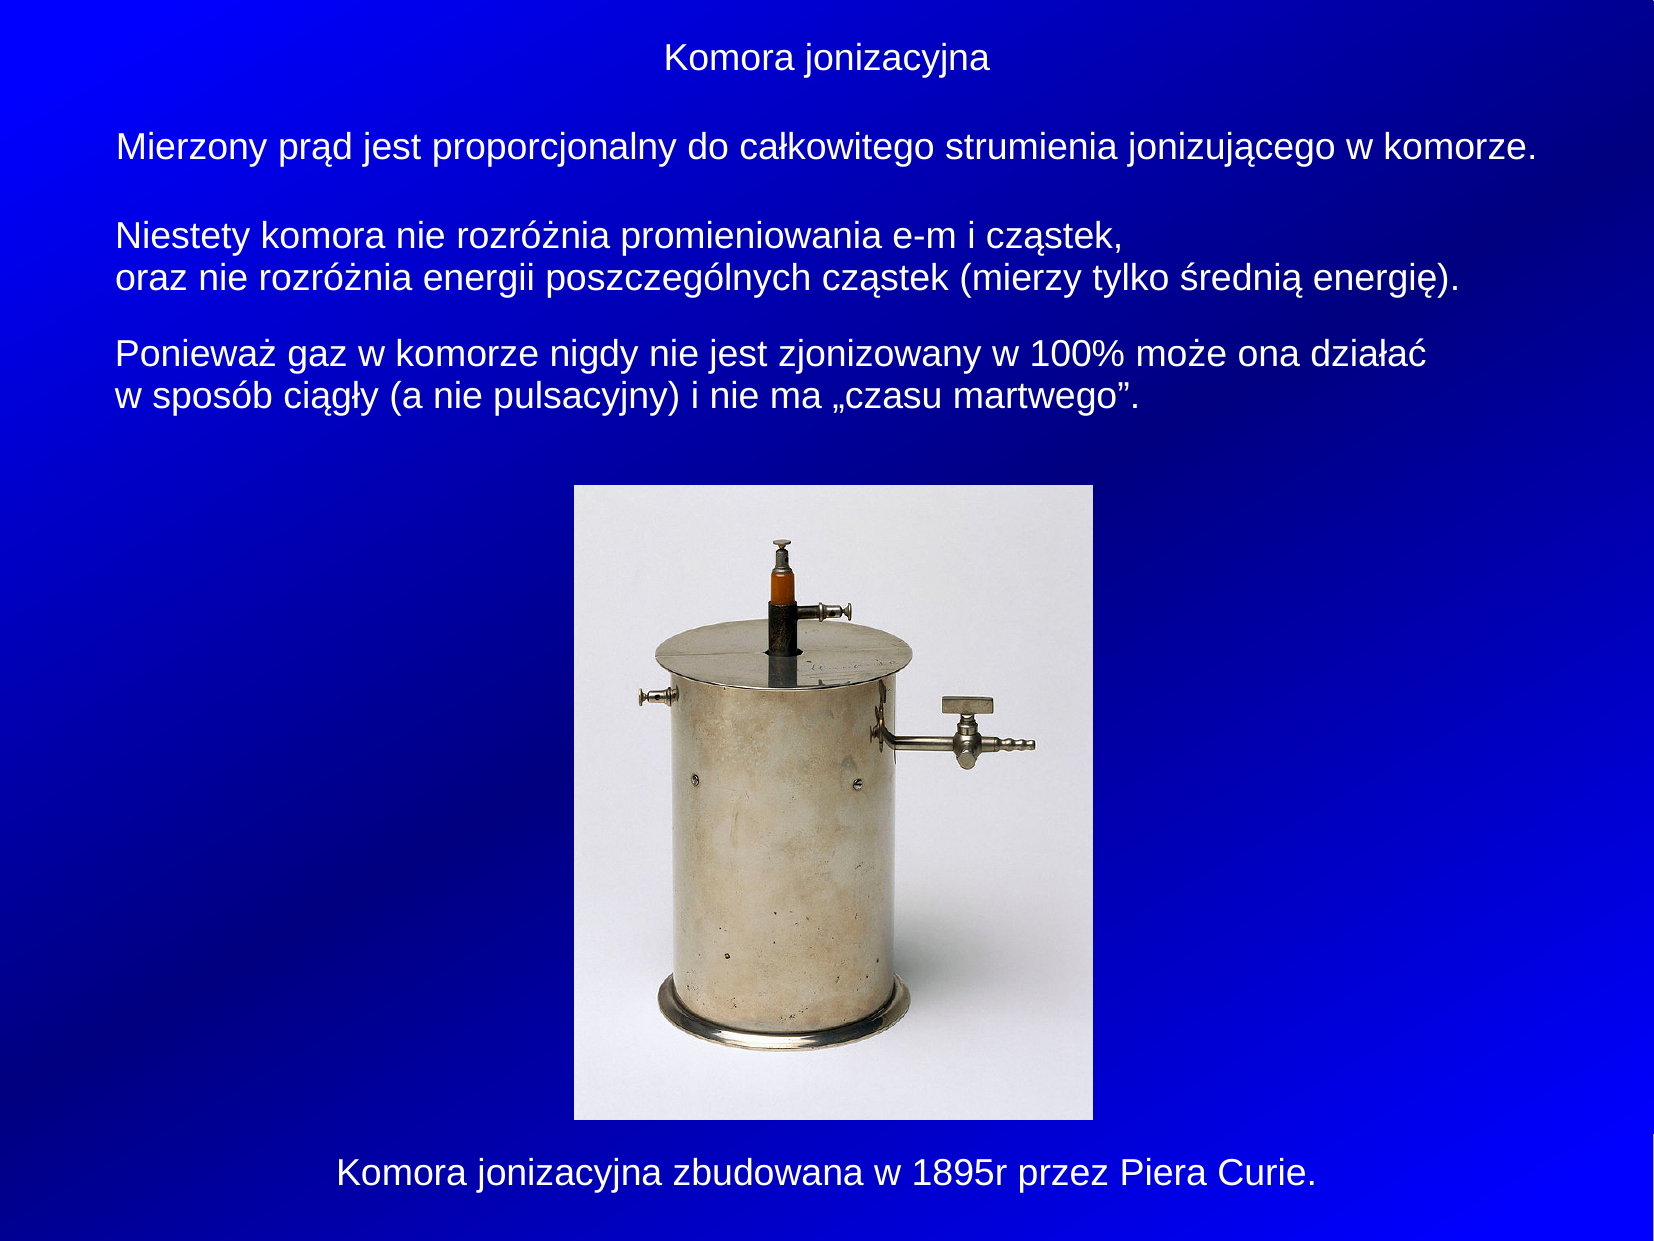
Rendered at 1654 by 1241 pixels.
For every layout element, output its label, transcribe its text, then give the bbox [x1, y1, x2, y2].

text_box Ponieważ gaz w komorze nigdy nie jest zjonizowany w 100% może ona działać w sposób ciągły (a nie pulsacyjny) i nie ma „czasu martwego”. [100, 324, 1443, 424]
text_box Komora jonizacyjna zbudowana w 1895r przez Piera Curie. [321, 1143, 1333, 1201]
picture [574, 485, 1093, 1120]
text_box Mierzony prąd jest proporcjonalny do całkowitego strumienia jonizującego w komorze. [100, 118, 1553, 175]
text_box Komora jonizacyjna [648, 29, 1005, 87]
text_box Niestety komora nie rozróżnia promieniowania e-m i cząstek, oraz nie rozróżnia energii poszczególnych cząstek (mierzy tylko średnią energię). [100, 206, 1476, 306]
